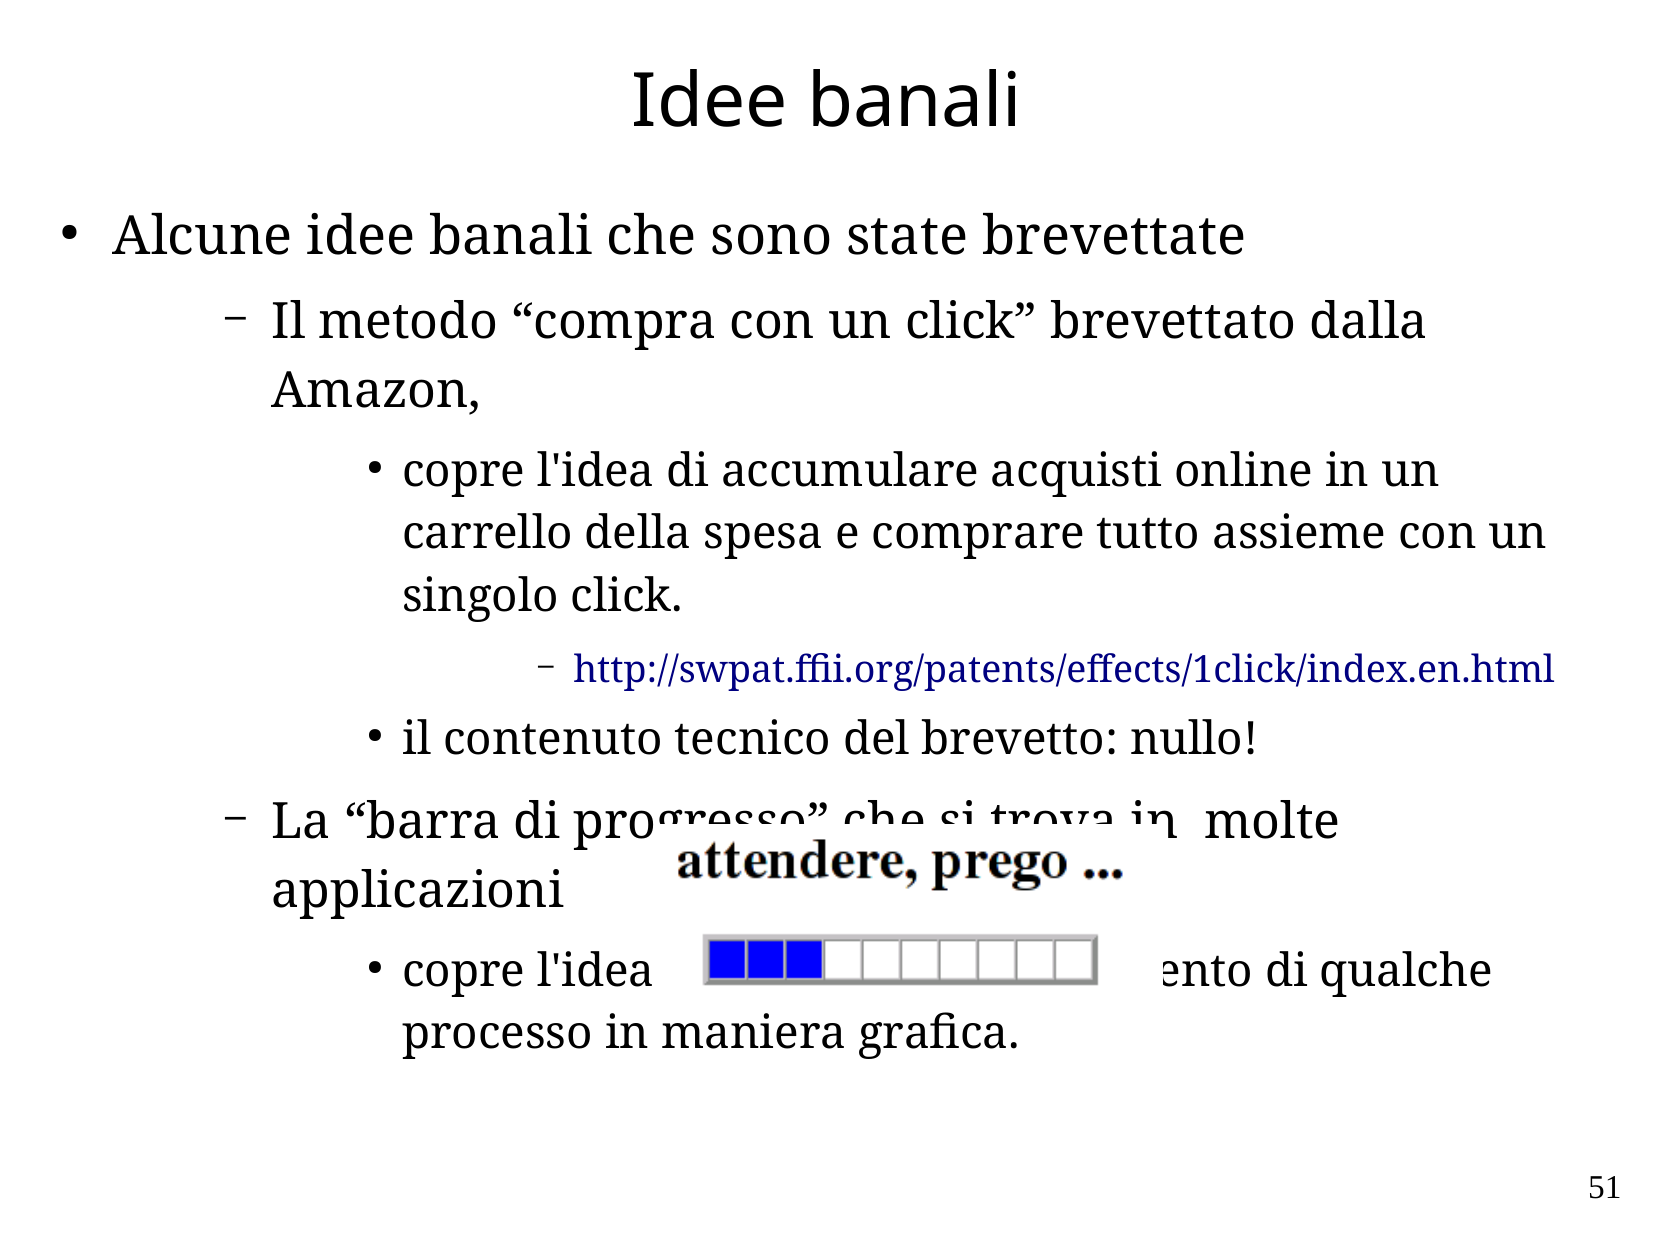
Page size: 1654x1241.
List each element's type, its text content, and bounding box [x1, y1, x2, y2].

title Idee banali [37, 30, 1617, 166]
list Alcune idee banali che sono state brevettate Il metodo “compra con un click” brevettato dalla Amazon, copre l'idea di accumulare acquisti online in un carrello della spesa e comprare tutto assieme con un singolo click. http://swpat.ffii.org/patents/effects/1click/index.en.html il contenuto tecnico del brevetto: nullo! La “barra di progresso” che si trova in molte applicazioni copre l'idea di mostrare l'avanzamento di qualche processo in maniera grafica. il contenuto tecnico del brevetto: nullo! [42, 196, 1612, 1187]
picture [656, 824, 1163, 1010]
